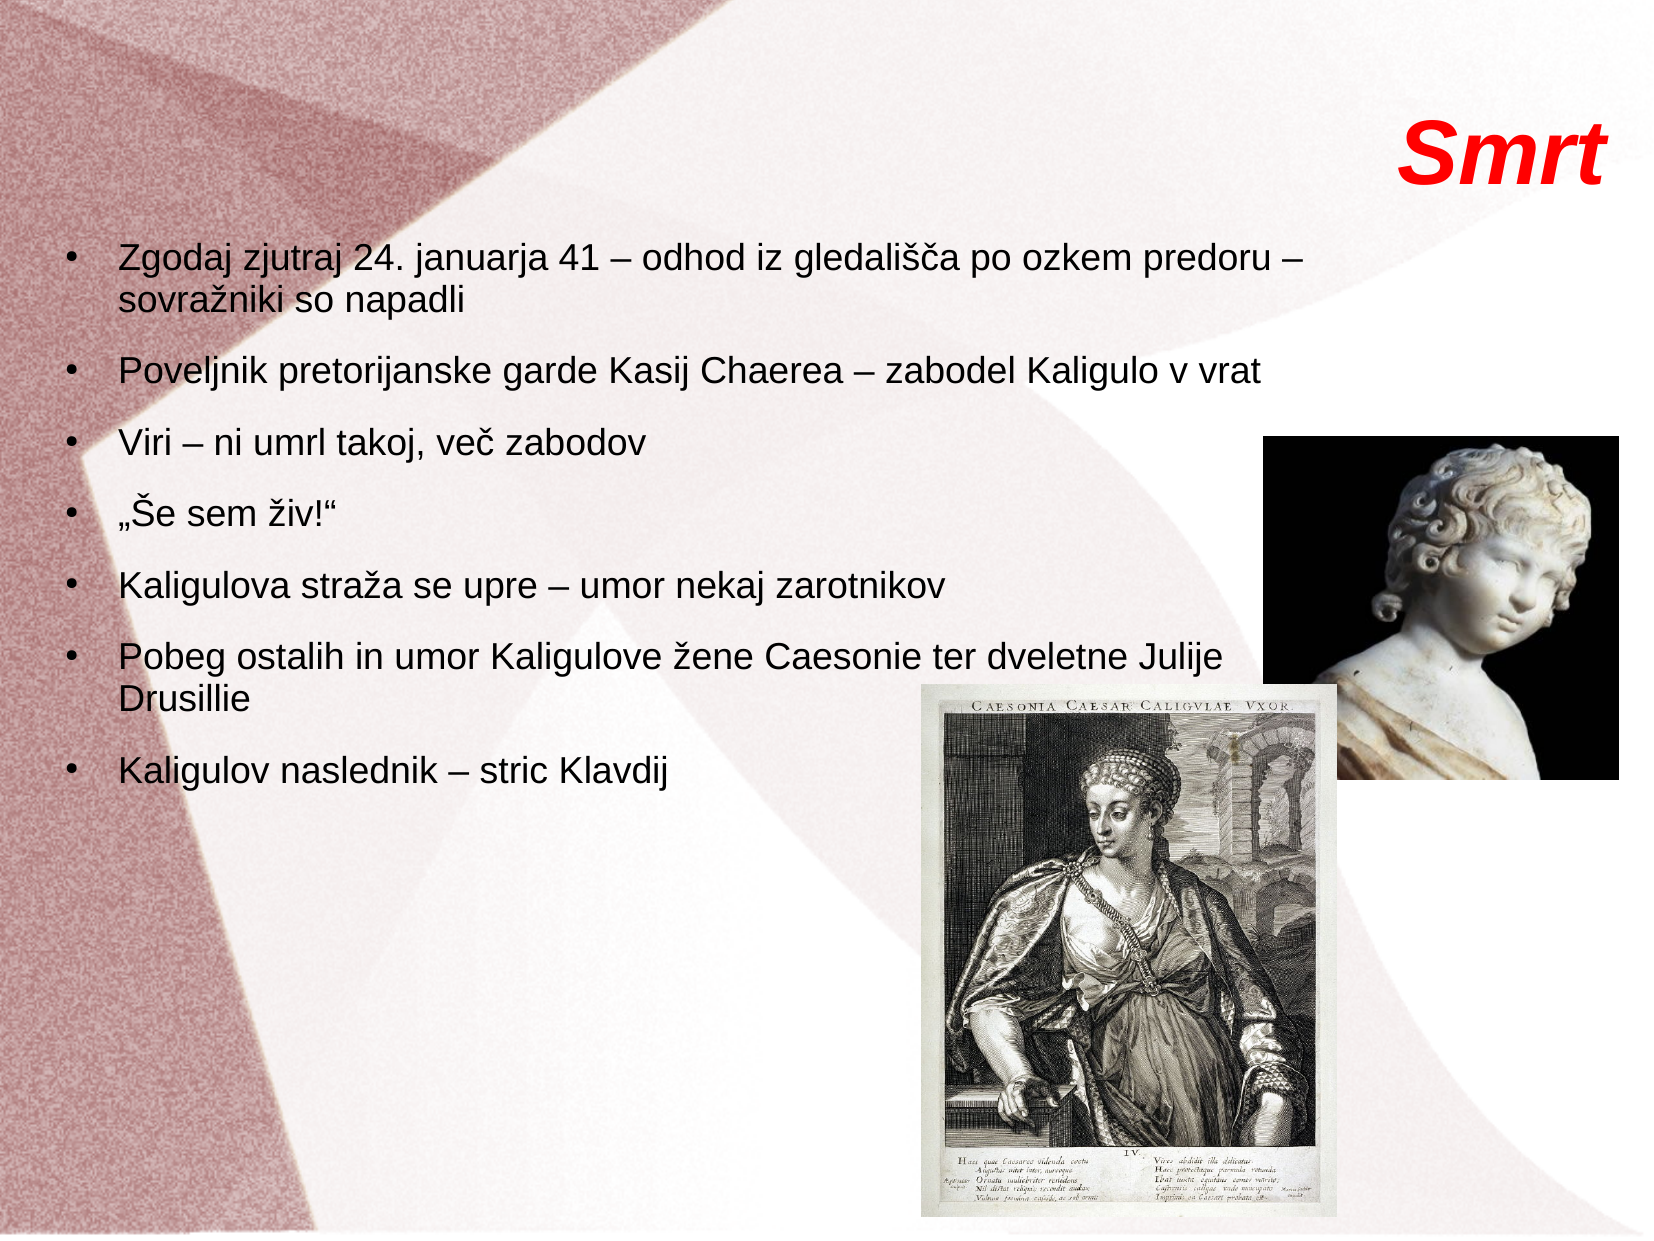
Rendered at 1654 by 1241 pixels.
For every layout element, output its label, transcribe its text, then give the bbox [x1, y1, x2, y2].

title Smrt [596, 49, 1607, 257]
picture [0, 0, 1654, 1241]
list Zgodaj zjutraj 24. januarja 41 – odhod iz gledališča po ozkem predoru – sovražniki so napadli Poveljnik pretorijanske garde Kasij Chaerea – zabodel Kaligulo v vrat Viri – ni umrl takoj, več zabodov „Še sem živ!“ Kaligulova straža se upre – umor nekaj zarotnikov Pobeg ostalih in umor Kaligulove žene Caesonie ter dveletne Julije Drusillie Kaligulov naslednik – stric Klavdij [47, 236, 1323, 862]
